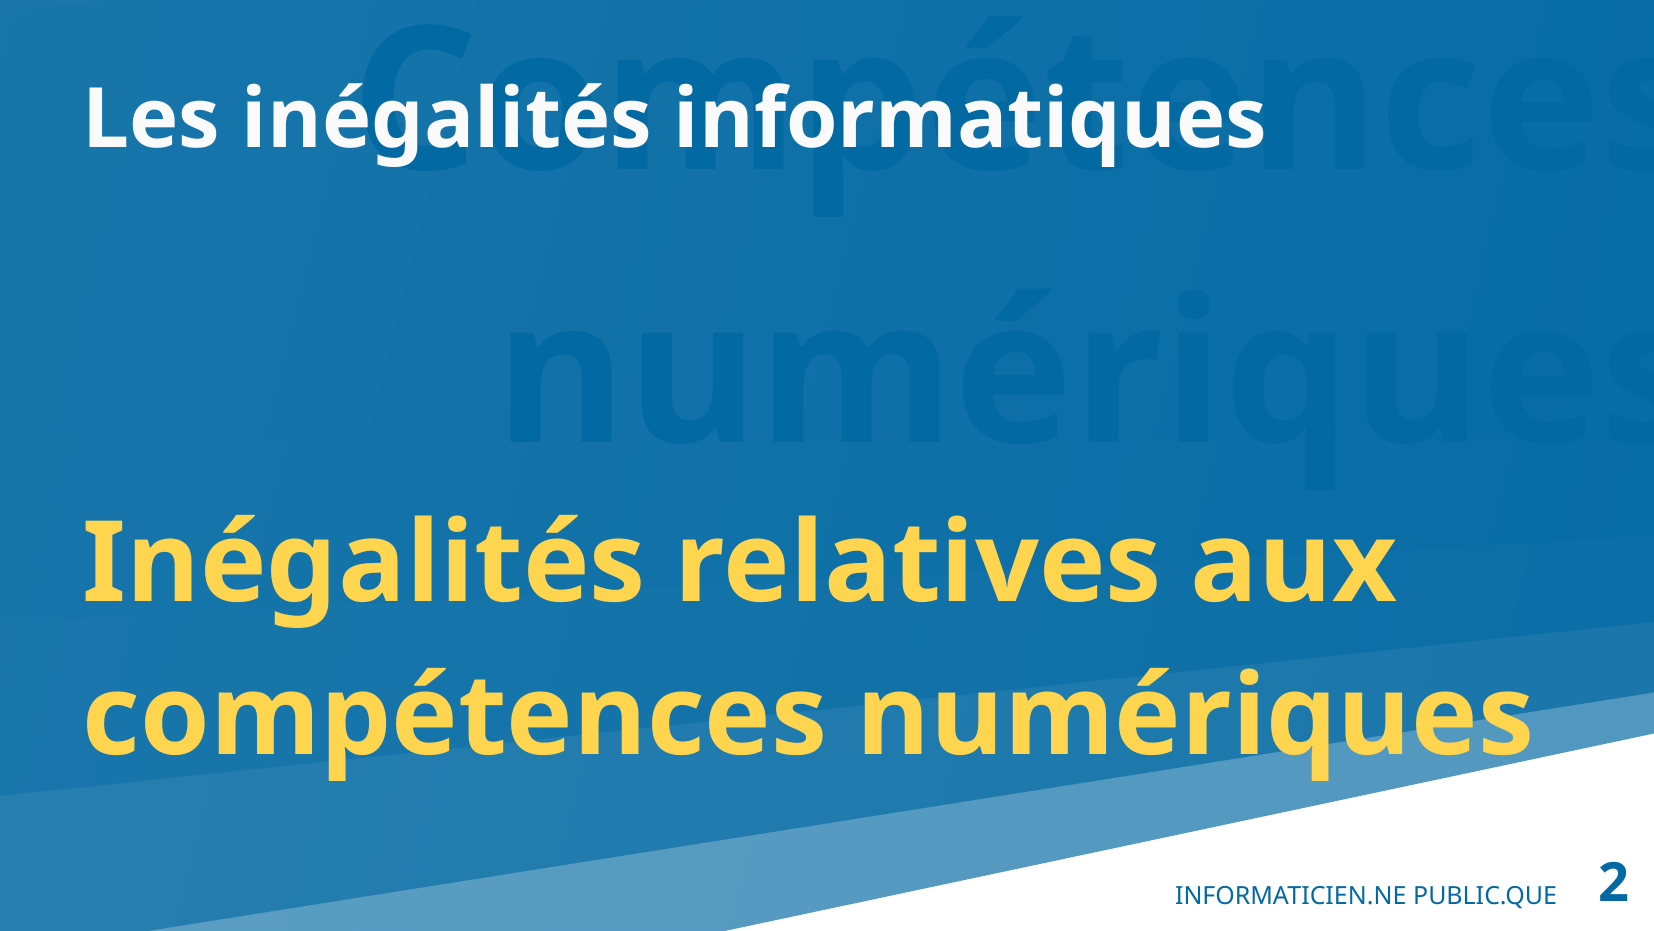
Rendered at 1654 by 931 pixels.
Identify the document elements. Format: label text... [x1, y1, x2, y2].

subtitle Inégalités relatives aux compétences numériques [82, 489, 1571, 780]
title Les inégalités informatiques [82, 0, 1571, 235]
title Compétences numériques [212, 0, 1654, 469]
